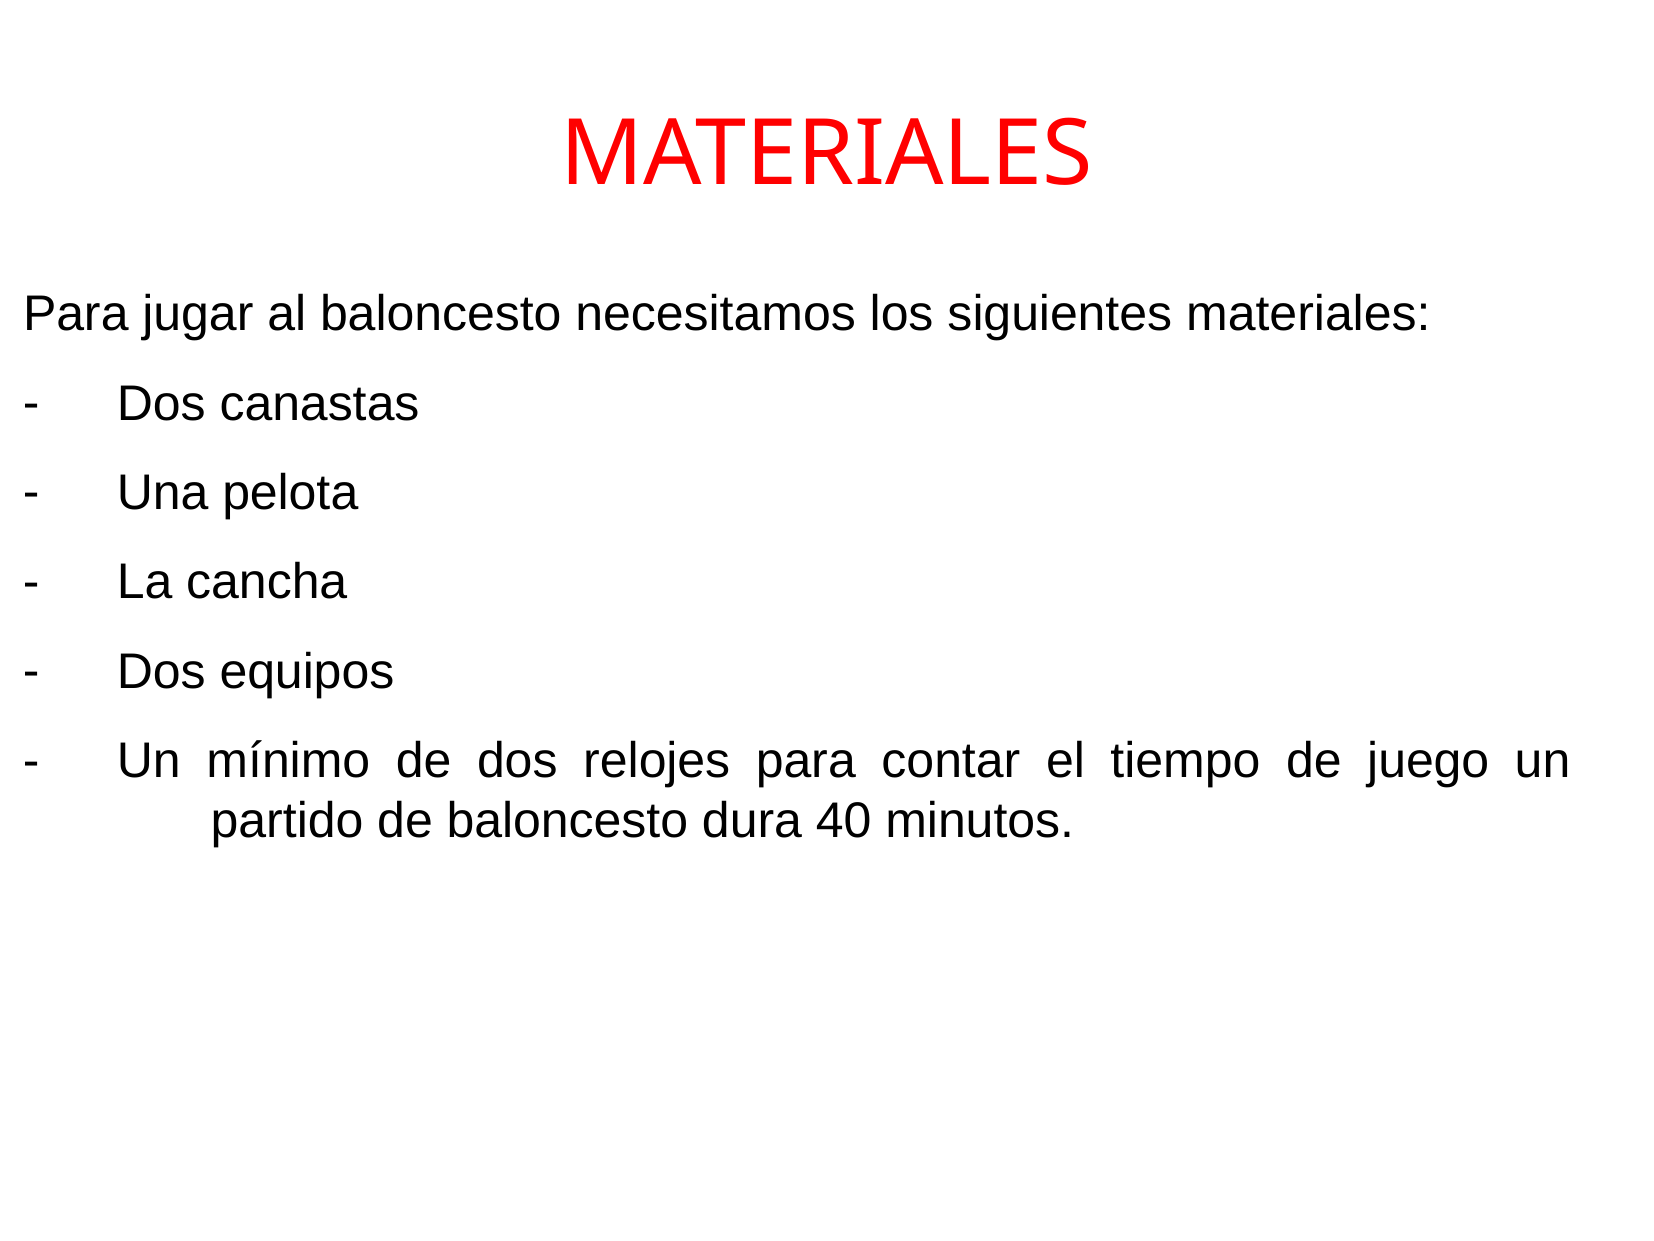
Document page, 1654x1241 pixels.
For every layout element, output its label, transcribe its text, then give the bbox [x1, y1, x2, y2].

title MATERIALES [82, 20, 1571, 177]
subtitle Para jugar al baloncesto necesitamos los siguientes materiales: Dos canastas Una pelota La cancha Dos equipos Un mínimo de dos relojes para contar el tiempo de juego un partido de baloncesto dura 40 minutos. [23, 177, 1571, 951]
